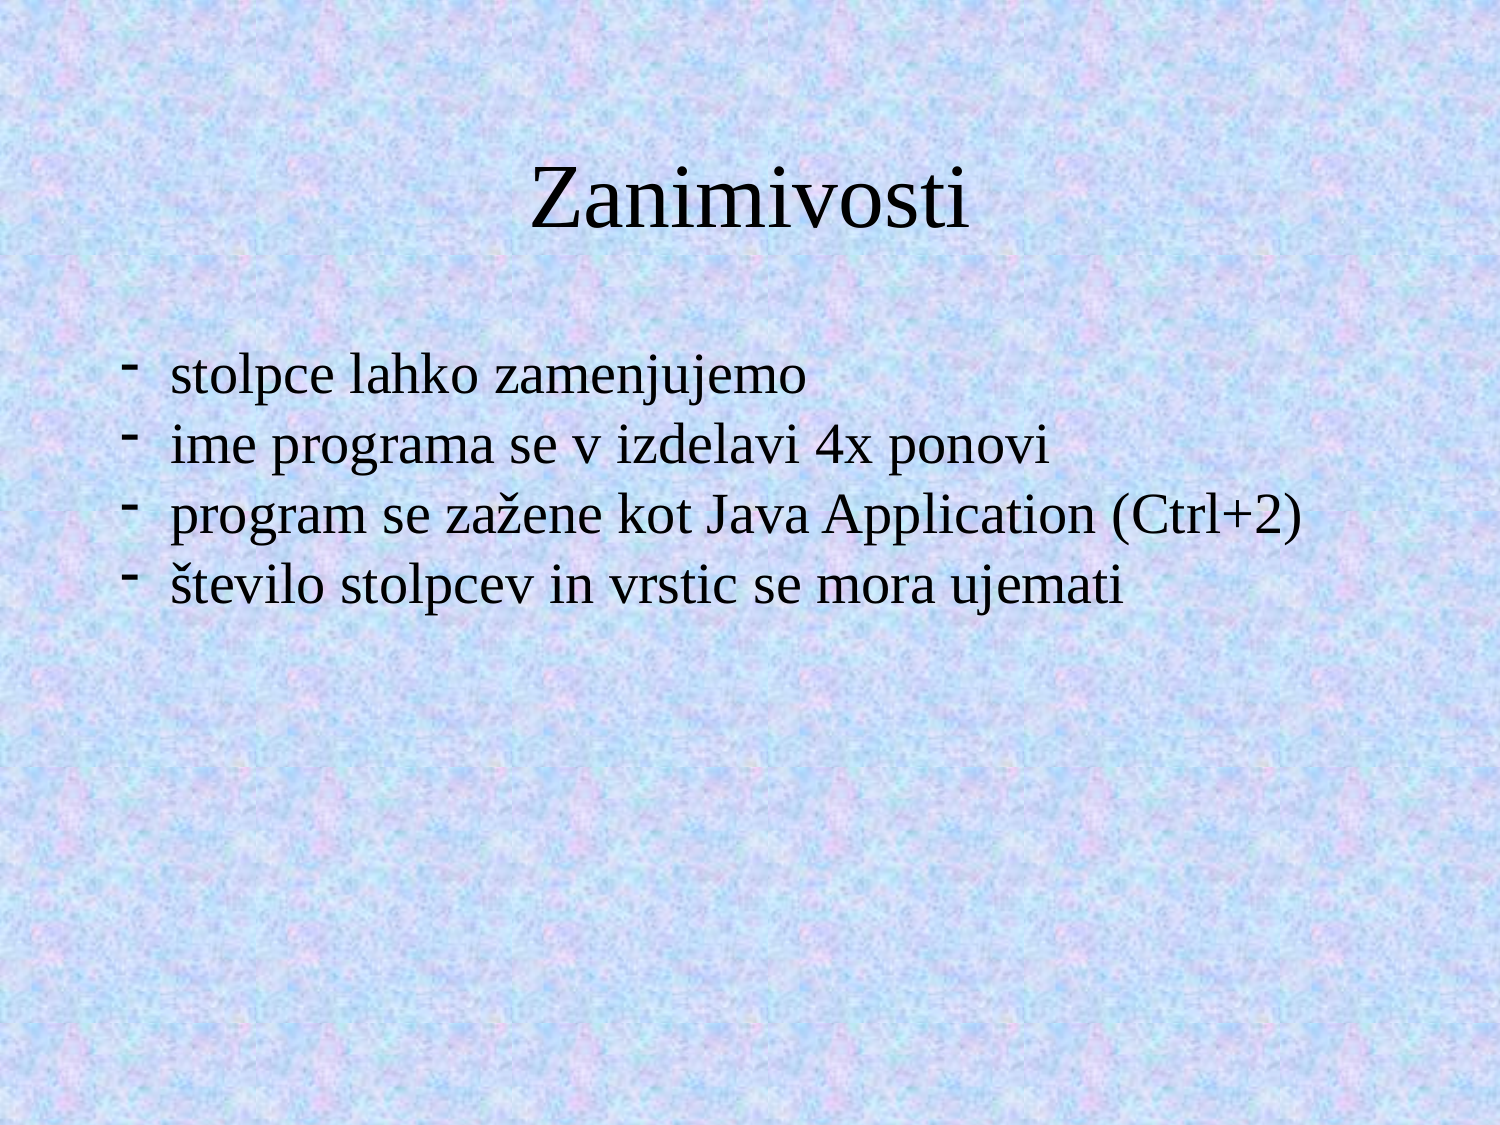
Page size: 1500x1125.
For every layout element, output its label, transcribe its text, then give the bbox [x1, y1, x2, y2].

text_box Zanimivosti [222, 128, 1278, 254]
picture [0, 0, 1500, 1125]
text_box stolpce lahko zamenjujemo ime programa se v izdelavi 4x ponovi program se zažene kot Java Application (Ctrl+2) število stolpcev in vrstic se mora ujemati [105, 328, 1407, 623]
